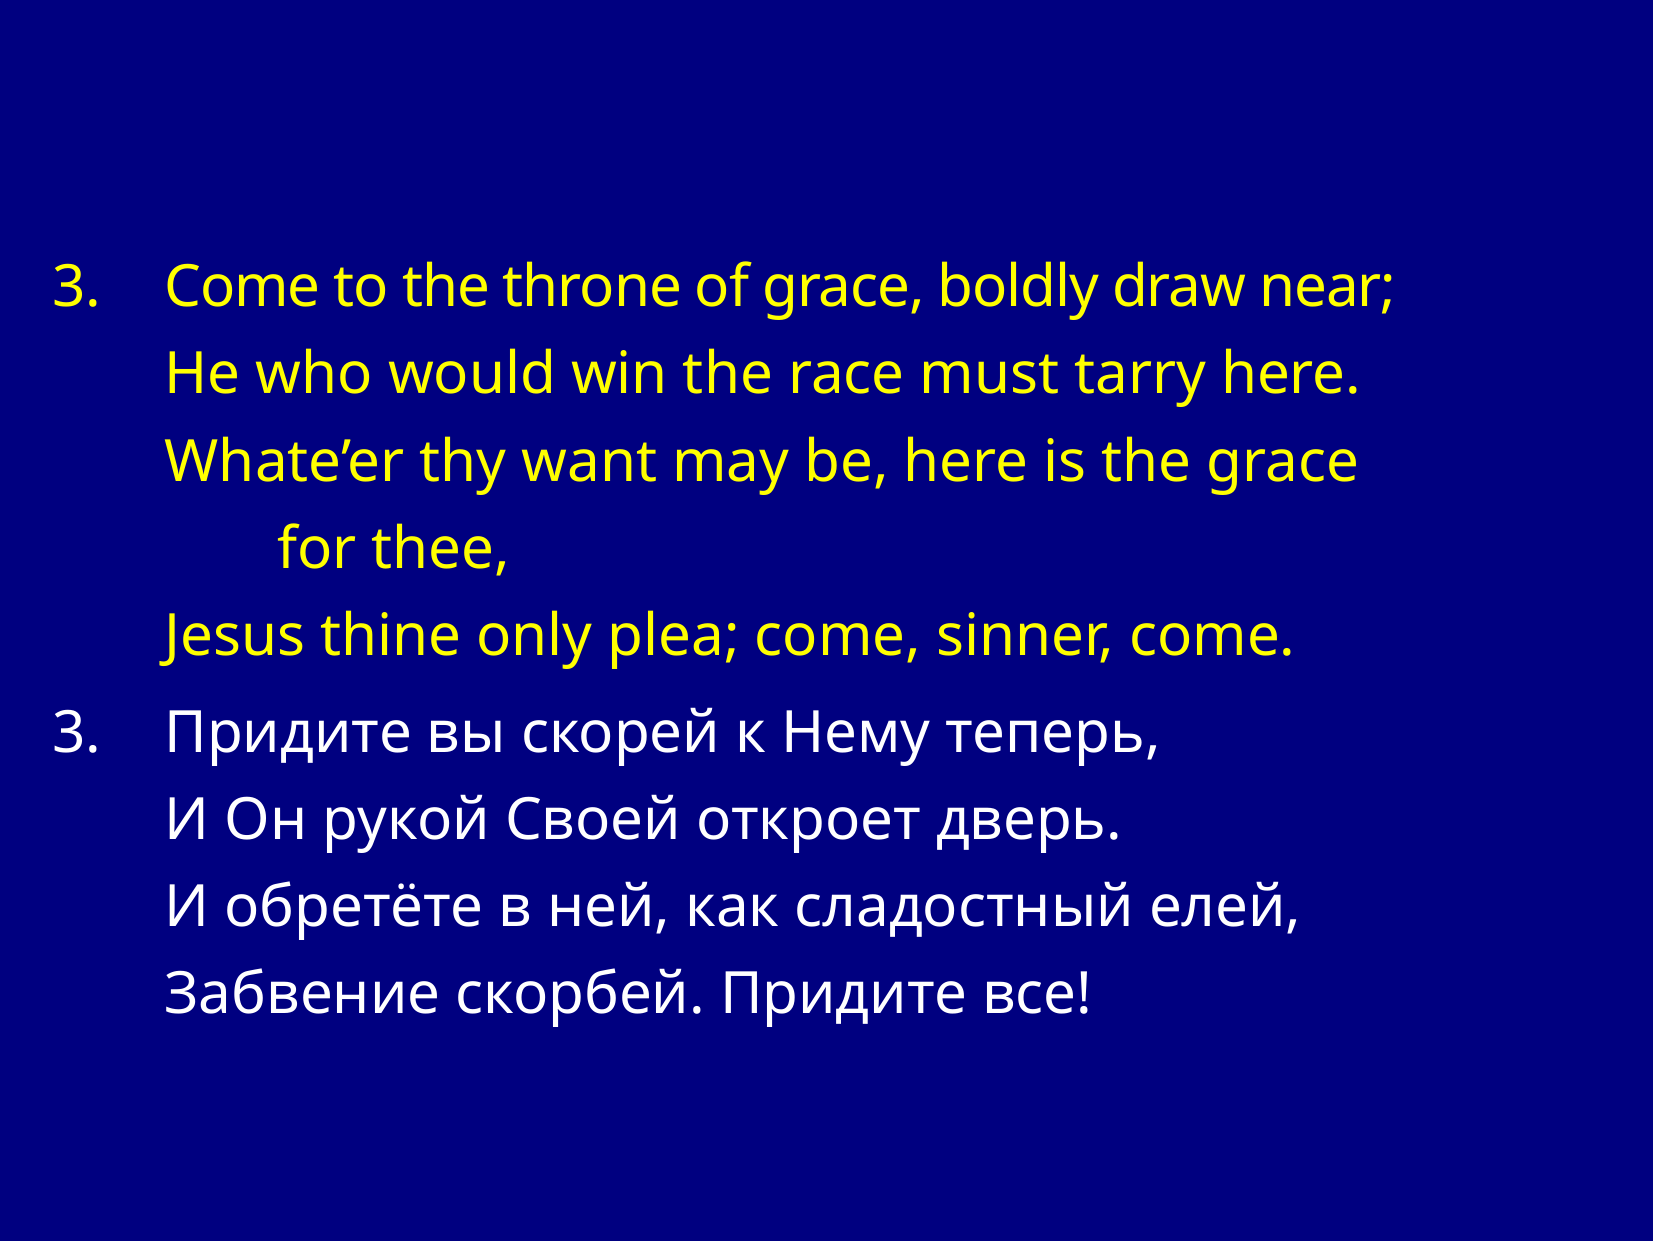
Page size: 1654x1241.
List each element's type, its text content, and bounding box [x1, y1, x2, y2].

text_box 3. Придите вы скорей к Нему теперь, И Он рукой Своей откроет дверь. И обретёте в ней, как сладостный елей, Забвение скорбей. Придите все! [37, 675, 1576, 1163]
text_box 3. Come to the throne of grace, boldly draw near; He who would win the race must tarry here. Whate’er thy want may be, here is the grace for thee, Jesus thine only plea; come, sinner, come. [37, 150, 1653, 638]
